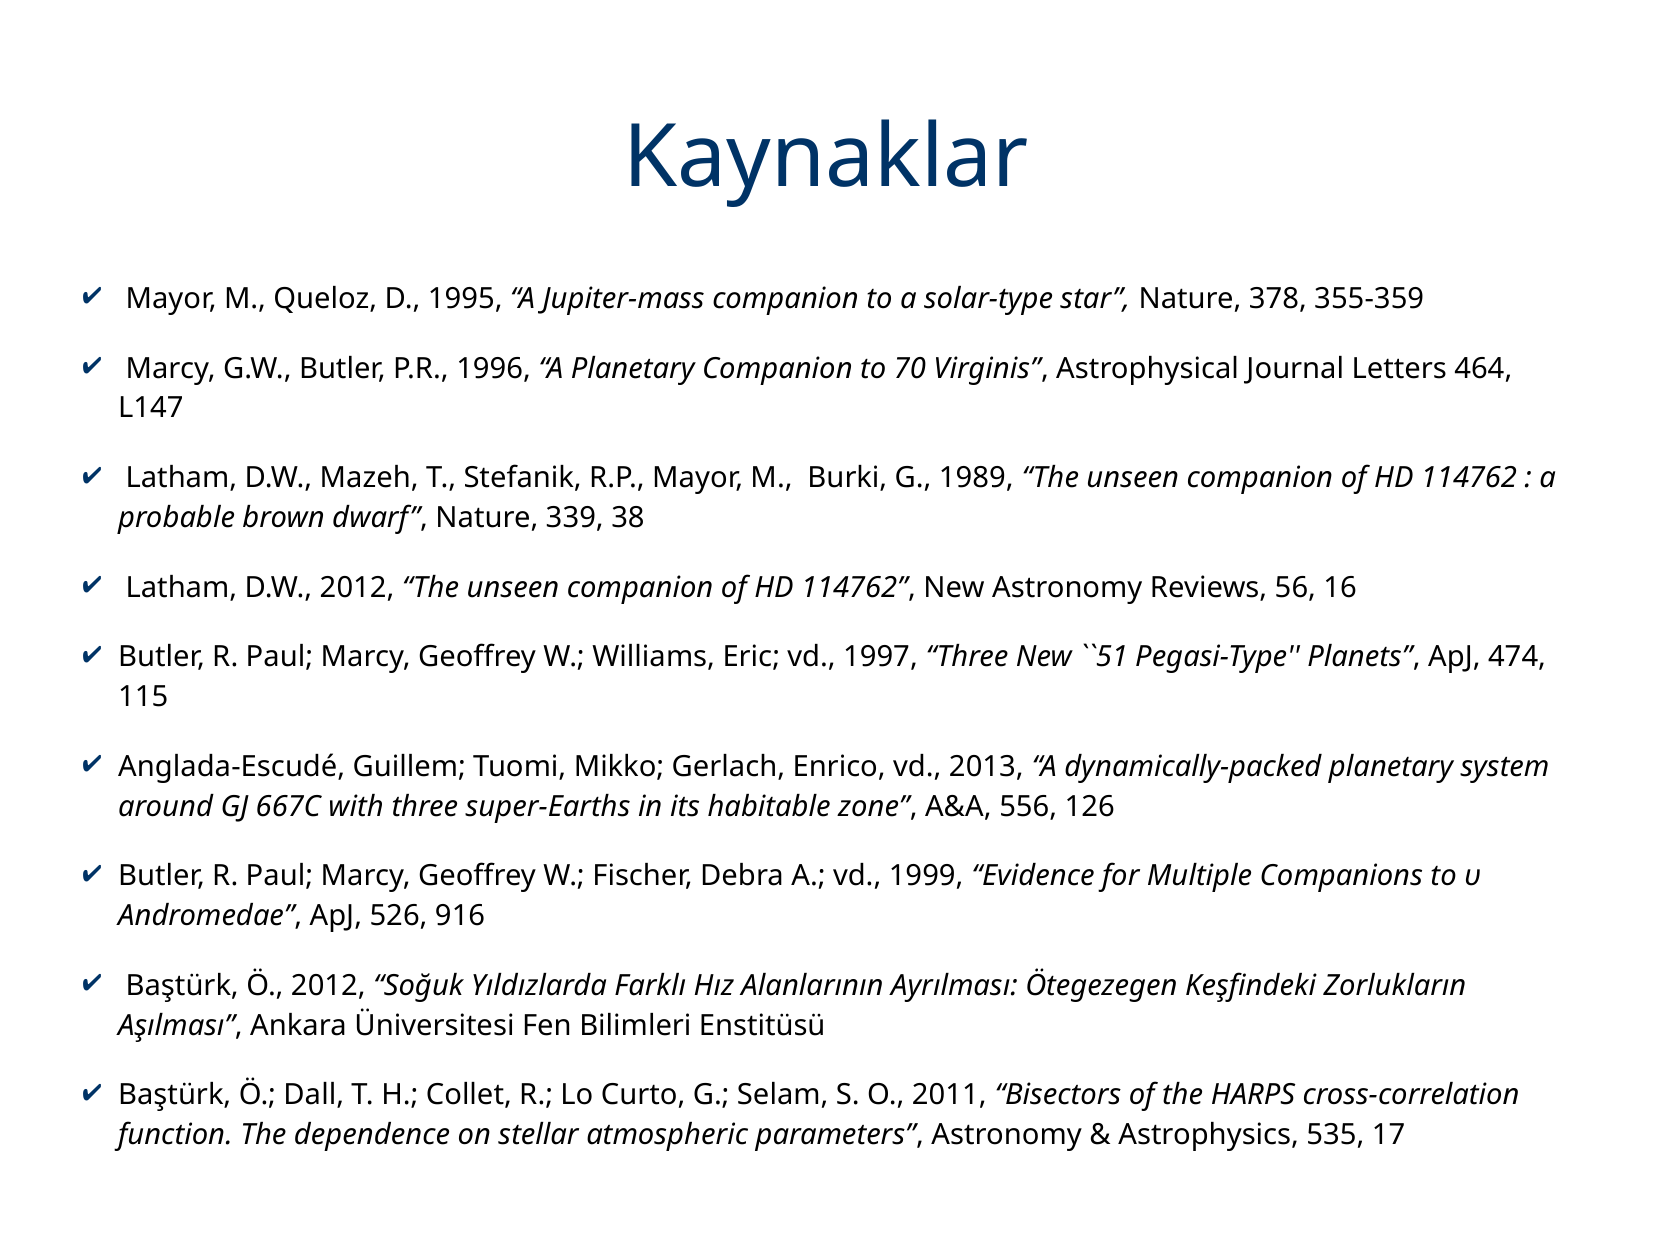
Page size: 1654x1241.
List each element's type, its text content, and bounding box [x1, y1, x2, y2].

subtitle Mayor, M., Queloz, D., 1995, “A Jupiter-mass companion to a solar-type star”, Nature, 378, 355-359 Marcy, G.W., Butler, P.R., 1996, “A Planetary Companion to 70 Virginis”, Astrophysical Journal Letters 464, L147 Latham, D.W., Mazeh, T., Stefanik, R.P., Mayor, M., Burki, G., 1989, “The unseen companion of HD 114762 : a probable brown dwarf”, Nature, 339, 38 Latham, D.W., 2012, “The unseen companion of HD 114762”, New Astronomy Reviews, 56, 16 Butler, R. Paul; Marcy, Geoffrey W.; Williams, Eric; vd., 1997, “Three New ``51 Pegasi-Type'' Planets”, ApJ, 474, 115 Anglada-Escudé, Guillem; Tuomi, Mikko; Gerlach, Enrico, vd., 2013, “A dynamically-packed planetary system around GJ 667C with three super-Earths in its habitable zone”, A&A, 556, 126 Butler, R. Paul; Marcy, Geoffrey W.; Fischer, Debra A.; vd., 1999, “Evidence for Multiple Companions to υ Andromedae”, ApJ, 526, 916 Baştürk, Ö., 2012, “Soğuk Yıldızlarda Farklı Hız Alanlarının Ayrılması: Ötegezegen Keşfindeki Zorlukların Aşılması”, Ankara Üniversitesi Fen Bilimleri Enstitüsü Baştürk, Ö.; Dall, T. H.; Collet, R.; Lo Curto, G.; Selam, S. O., 2011, “Bisectors of the HARPS cross-correlation function. The dependence on stellar atmospheric parameters”, Astronomy & Astrophysics, 535, 17 [82, 264, 1571, 1166]
title Kaynaklar [82, 49, 1571, 257]
